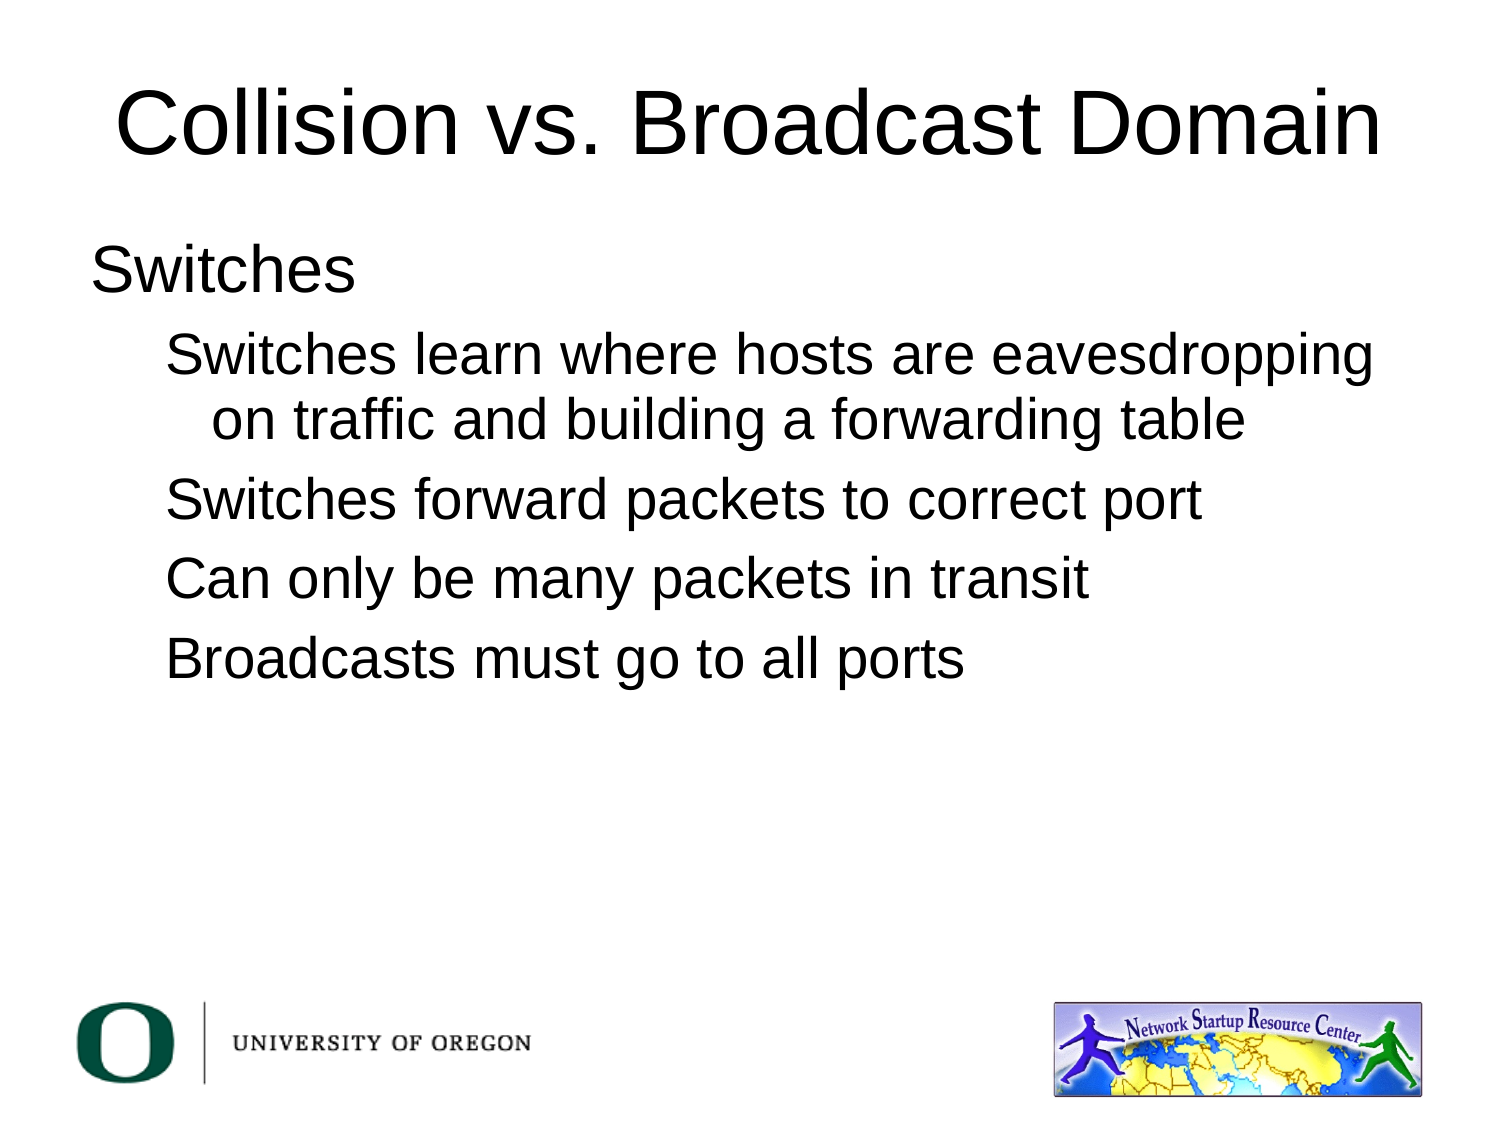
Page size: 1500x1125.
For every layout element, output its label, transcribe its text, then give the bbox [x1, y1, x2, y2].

title Collision vs. Broadcast Domain [75, 45, 1426, 201]
picture [62, 998, 546, 1088]
picture [1050, 999, 1426, 1100]
list Switches Switches learn where hosts are eavesdropping on traffic and building a forwarding table Switches forward packets to correct port Can only be many packets in transit Broadcasts must go to all ports [75, 224, 1413, 963]
